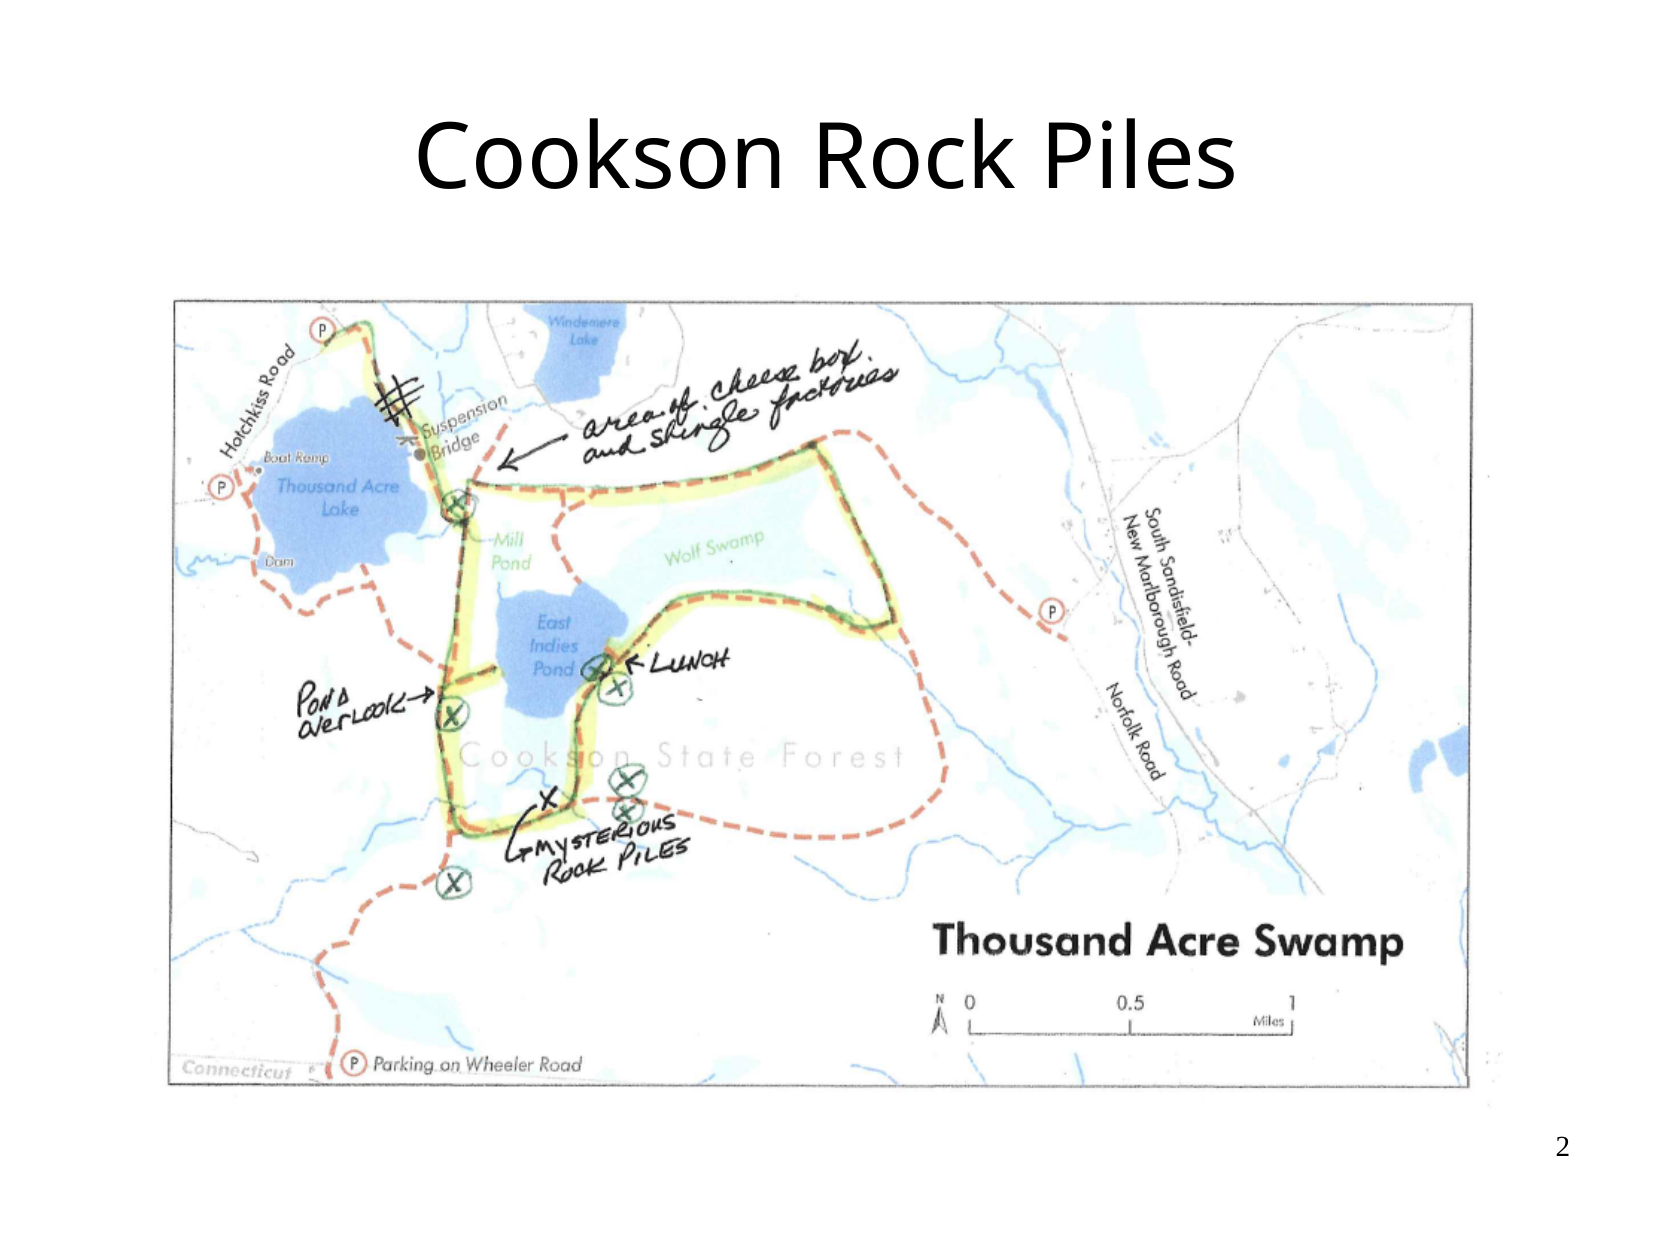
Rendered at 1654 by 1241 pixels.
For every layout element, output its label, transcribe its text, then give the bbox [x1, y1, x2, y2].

title Cookson Rock Piles [82, 49, 1571, 257]
picture [150, 290, 1503, 1109]
